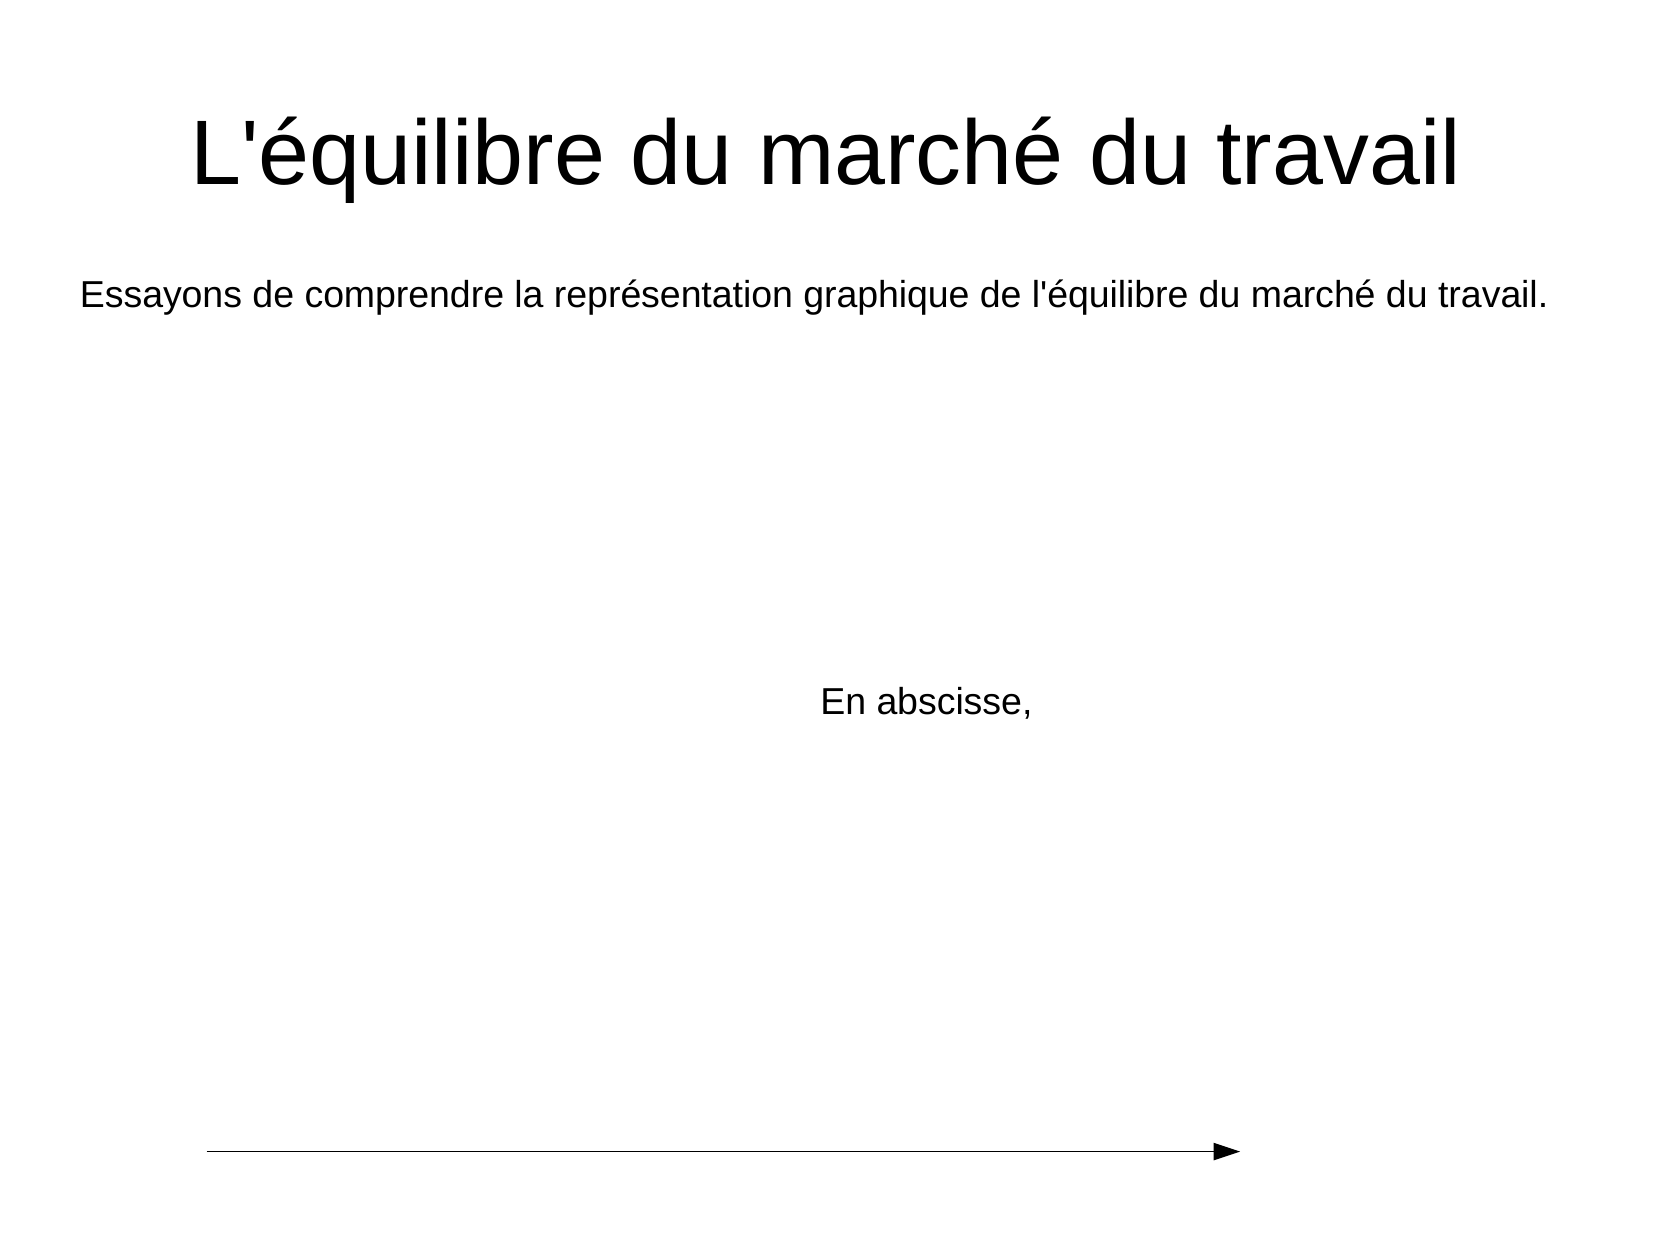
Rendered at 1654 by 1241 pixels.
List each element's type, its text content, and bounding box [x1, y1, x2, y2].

text_box Essayons de comprendre la représentation graphique de l'équilibre du marché du travail. [64, 265, 1568, 323]
title L'équilibre du marché du travail [82, 49, 1571, 257]
text_box En abscisse, [805, 673, 1048, 731]
